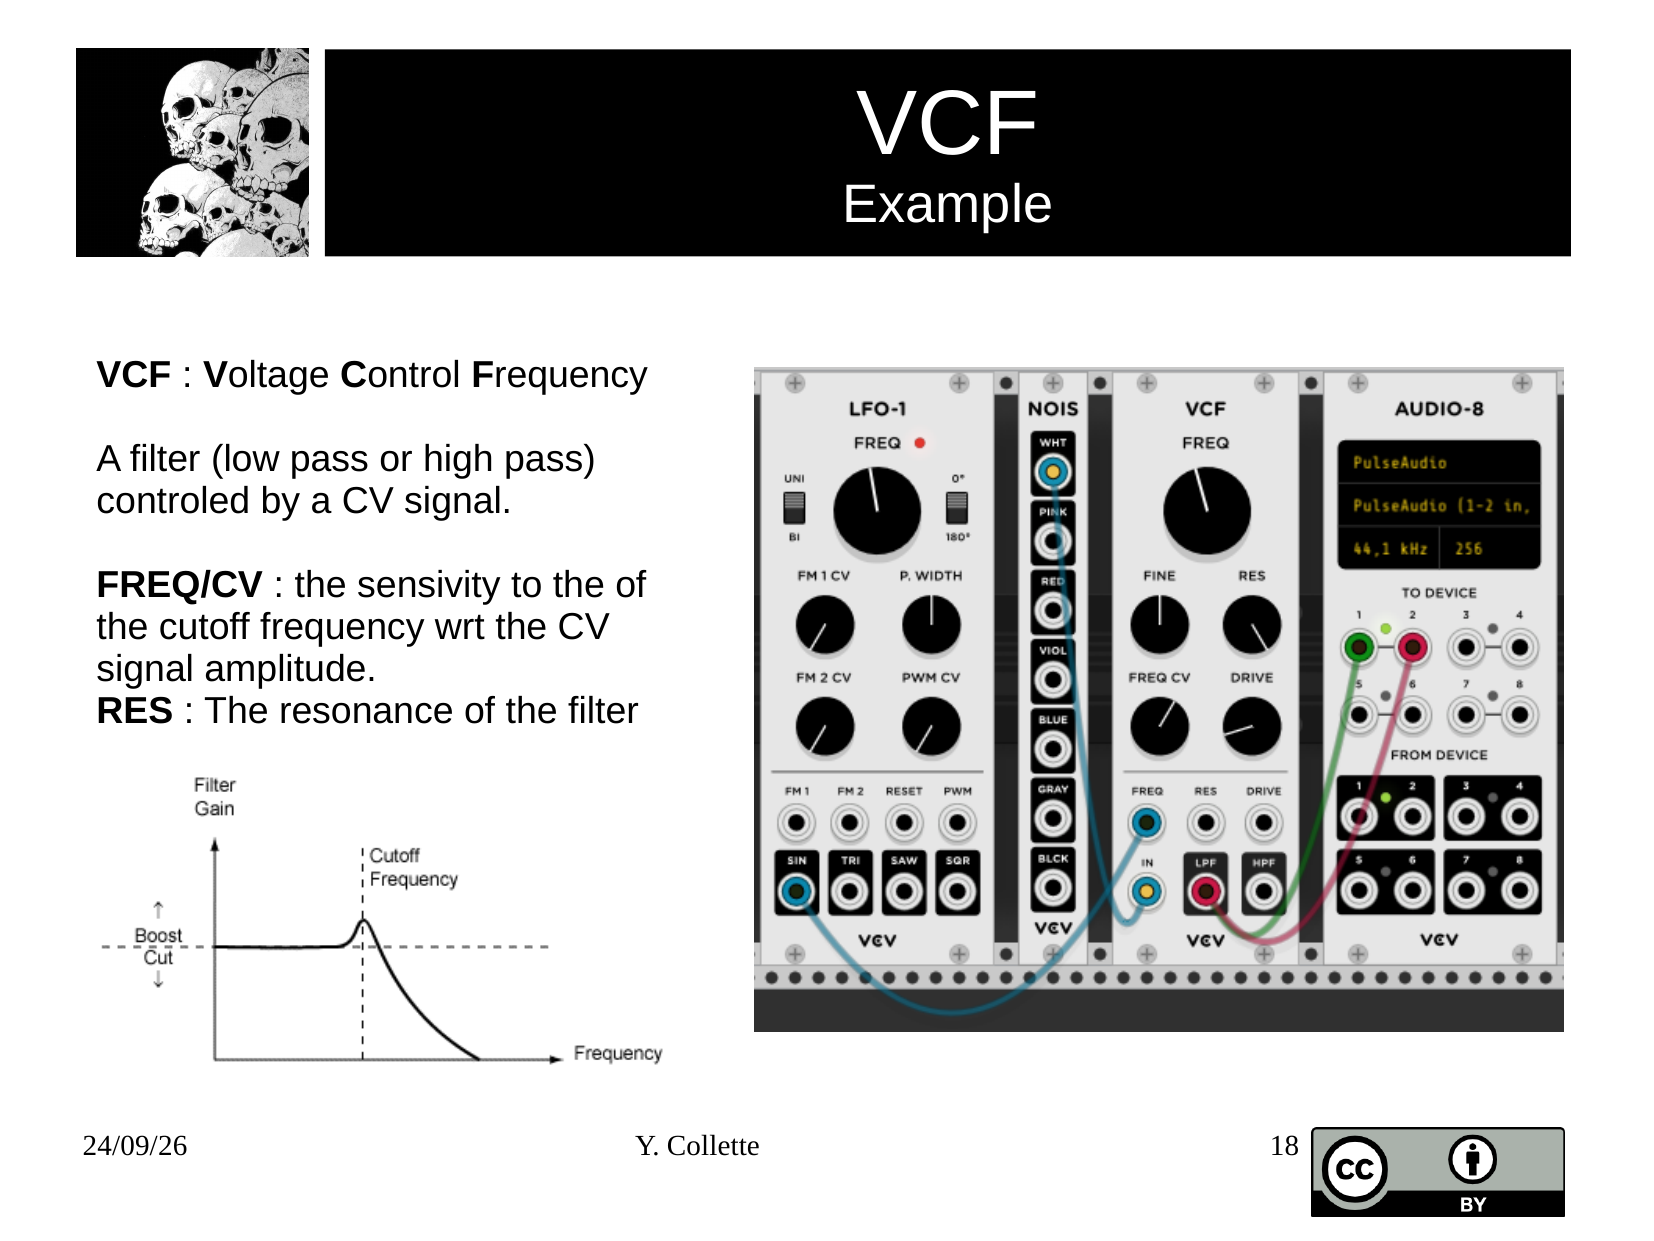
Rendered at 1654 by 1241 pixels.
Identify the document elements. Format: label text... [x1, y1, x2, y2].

picture [76, 48, 309, 257]
picture [754, 367, 1564, 1032]
picture [1311, 1127, 1565, 1217]
text_box VCF : Voltage Control Frequency A filter (low pass or high pass) controled by a CV signal. FREQ/CV : the sensivity to the of the cutoff frequency wrt the CV signal amplitude. RES : The resonance of the filter [81, 346, 698, 739]
title VCF Example [324, 49, 1571, 257]
picture [96, 770, 669, 1071]
